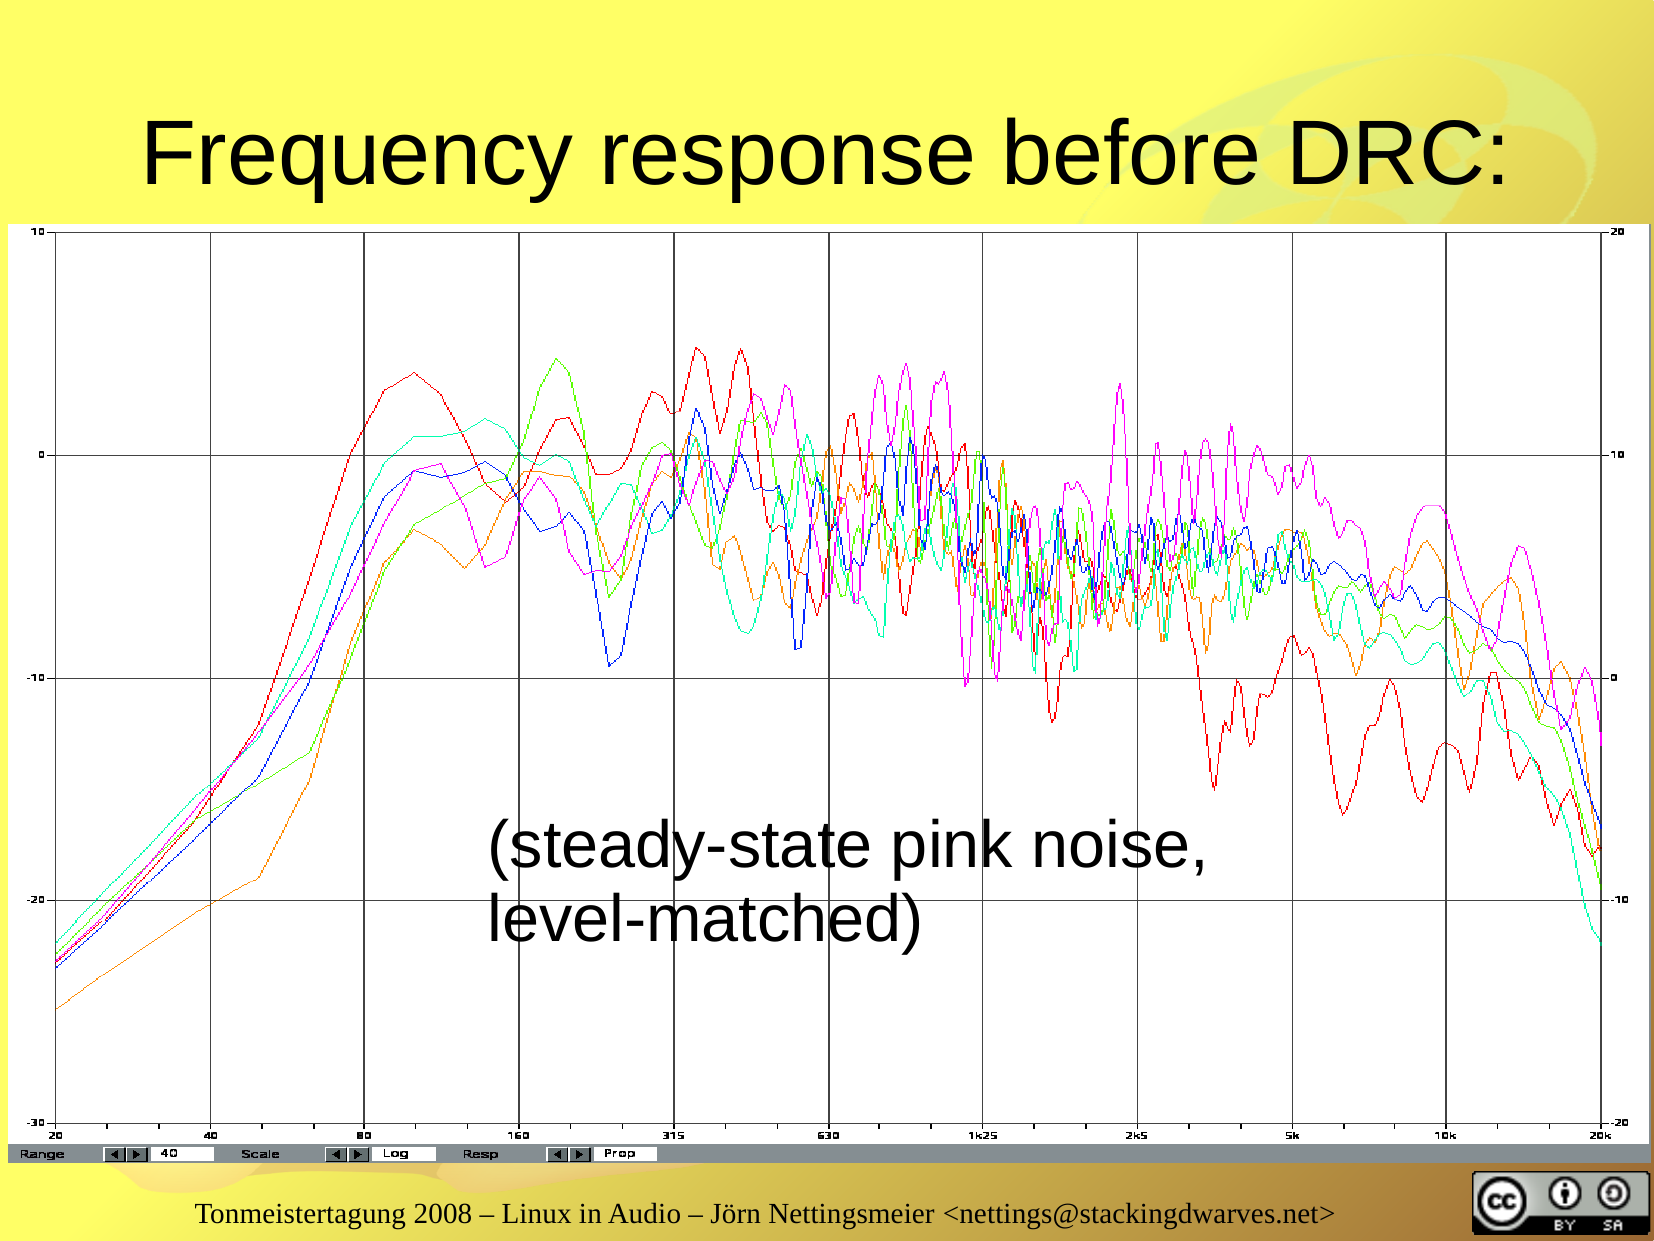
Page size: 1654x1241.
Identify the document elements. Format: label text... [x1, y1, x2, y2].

title Frequency response before DRC: [82, 49, 1571, 224]
picture [8, 224, 1651, 1163]
text_box (steady-state pink noise, level-matched) [487, 787, 1276, 1051]
picture [1472, 1171, 1651, 1235]
